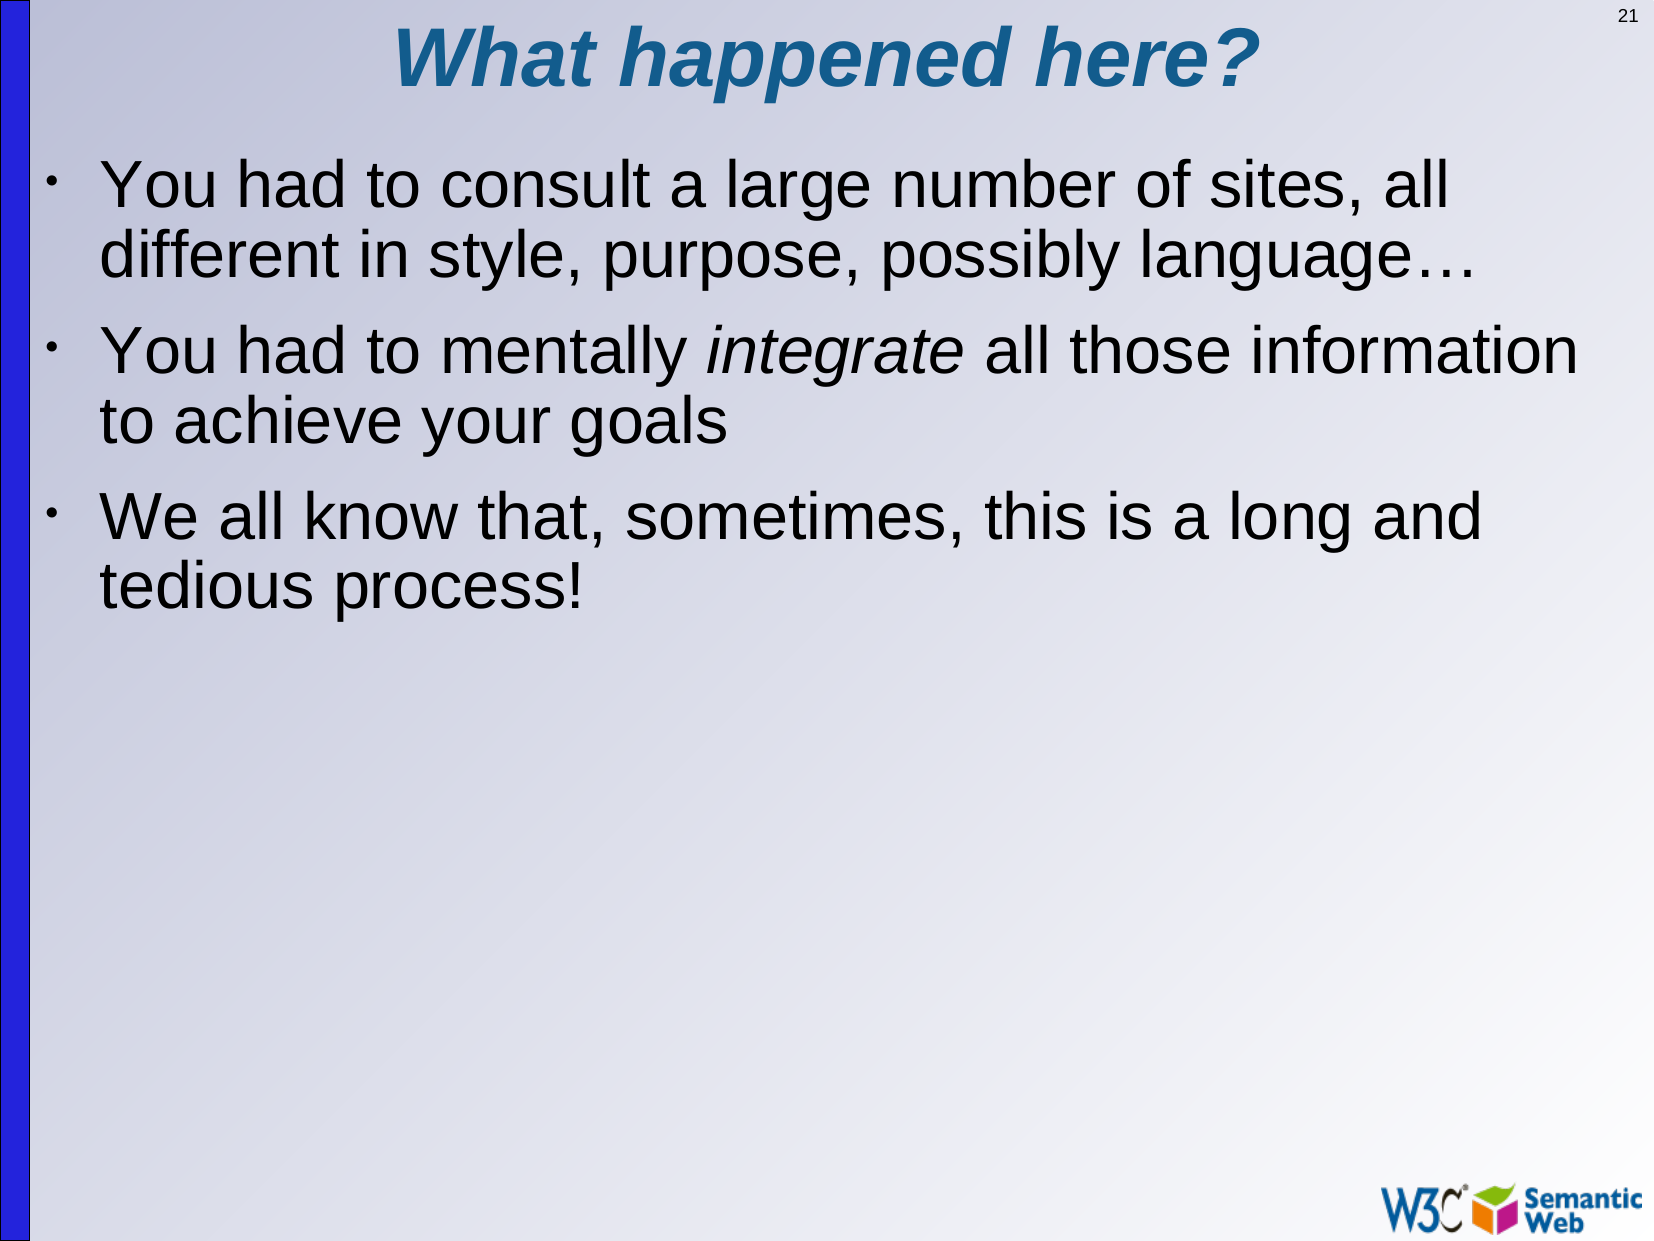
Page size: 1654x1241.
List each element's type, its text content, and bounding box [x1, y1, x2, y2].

title What happened here? [0, 0, 1654, 119]
list You had to consult a large number of sites, all different in style, purpose, possibly language… You had to mentally integrate all those information to achieve your goals We all know that, sometimes, this is a long and tedious process! [29, 147, 1624, 1134]
picture [1381, 1181, 1642, 1235]
